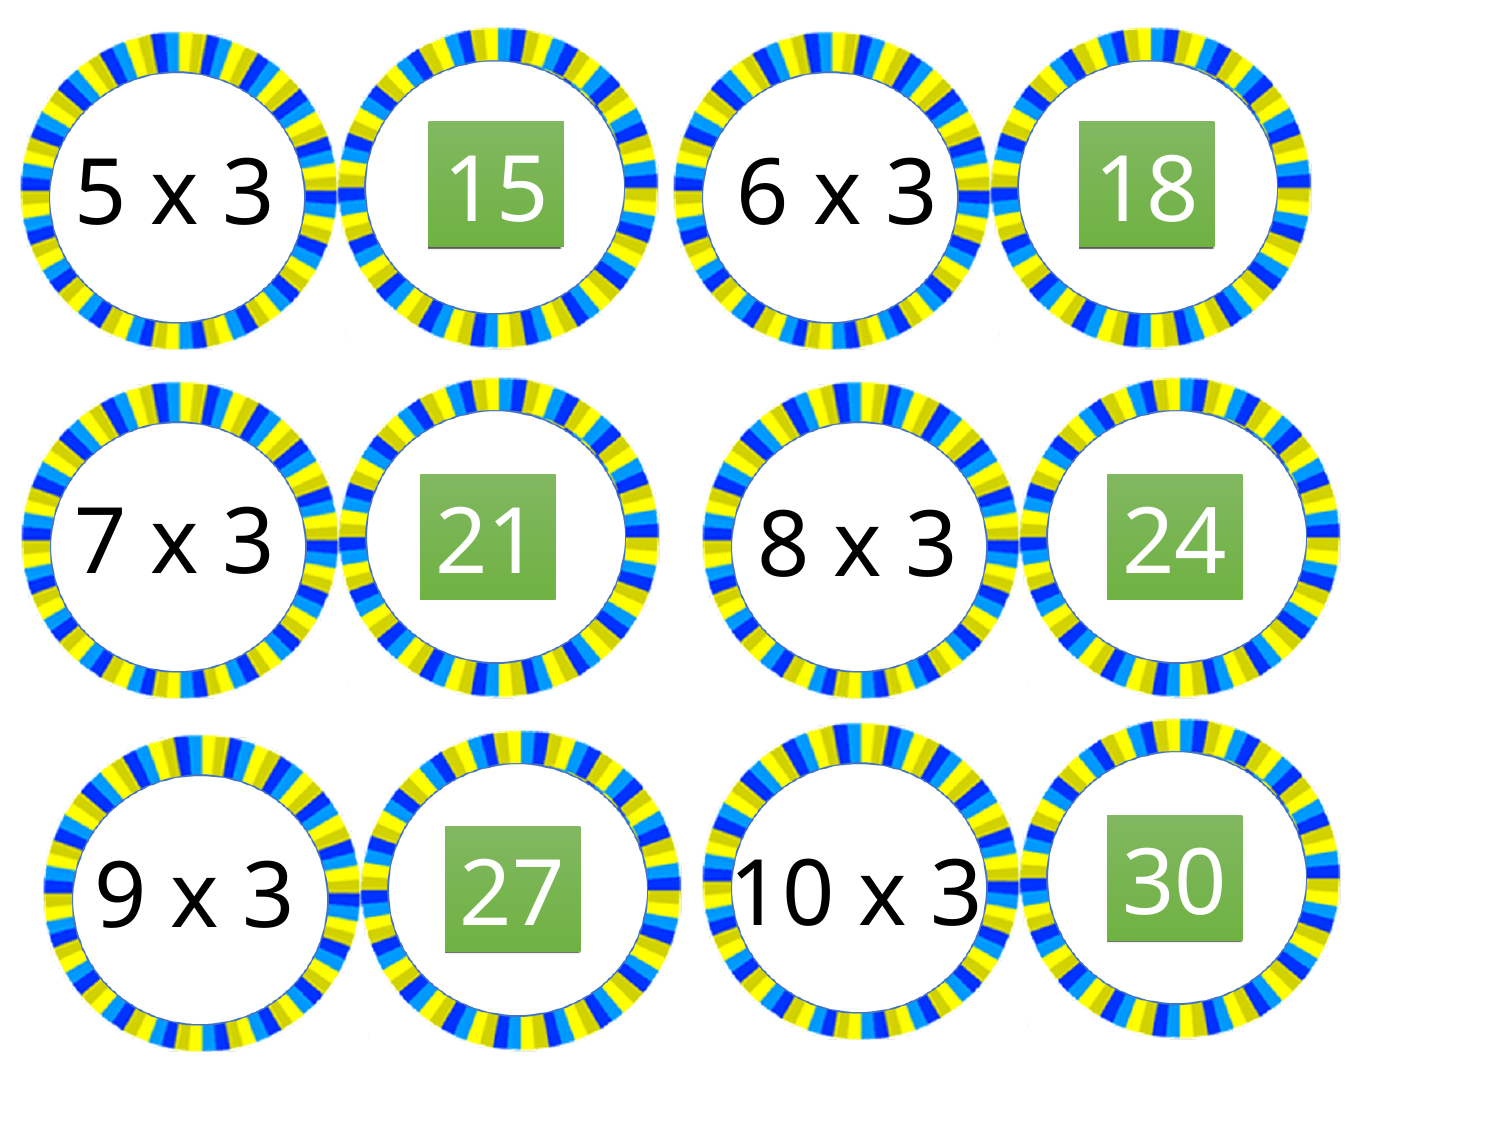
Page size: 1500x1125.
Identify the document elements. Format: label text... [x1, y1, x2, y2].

text_box 24 [1107, 474, 1242, 599]
text_box 27 [445, 826, 580, 951]
picture [701, 717, 1341, 1040]
text_box 9 x 3 [79, 828, 310, 953]
text_box 6 x 3 [722, 125, 953, 250]
picture [19, 26, 659, 350]
picture [672, 26, 1312, 350]
picture [20, 376, 660, 699]
picture [42, 729, 682, 1052]
text_box 15 [429, 122, 564, 247]
picture [701, 376, 1341, 699]
text_box 10 x 3 [715, 826, 999, 951]
text_box 7 x 3 [59, 474, 291, 599]
text_box 21 [420, 474, 555, 599]
text_box 30 [1107, 815, 1242, 940]
text_box 5 x 3 [59, 125, 291, 250]
text_box 8 x 3 [742, 478, 974, 603]
text_box 18 [1079, 122, 1214, 247]
